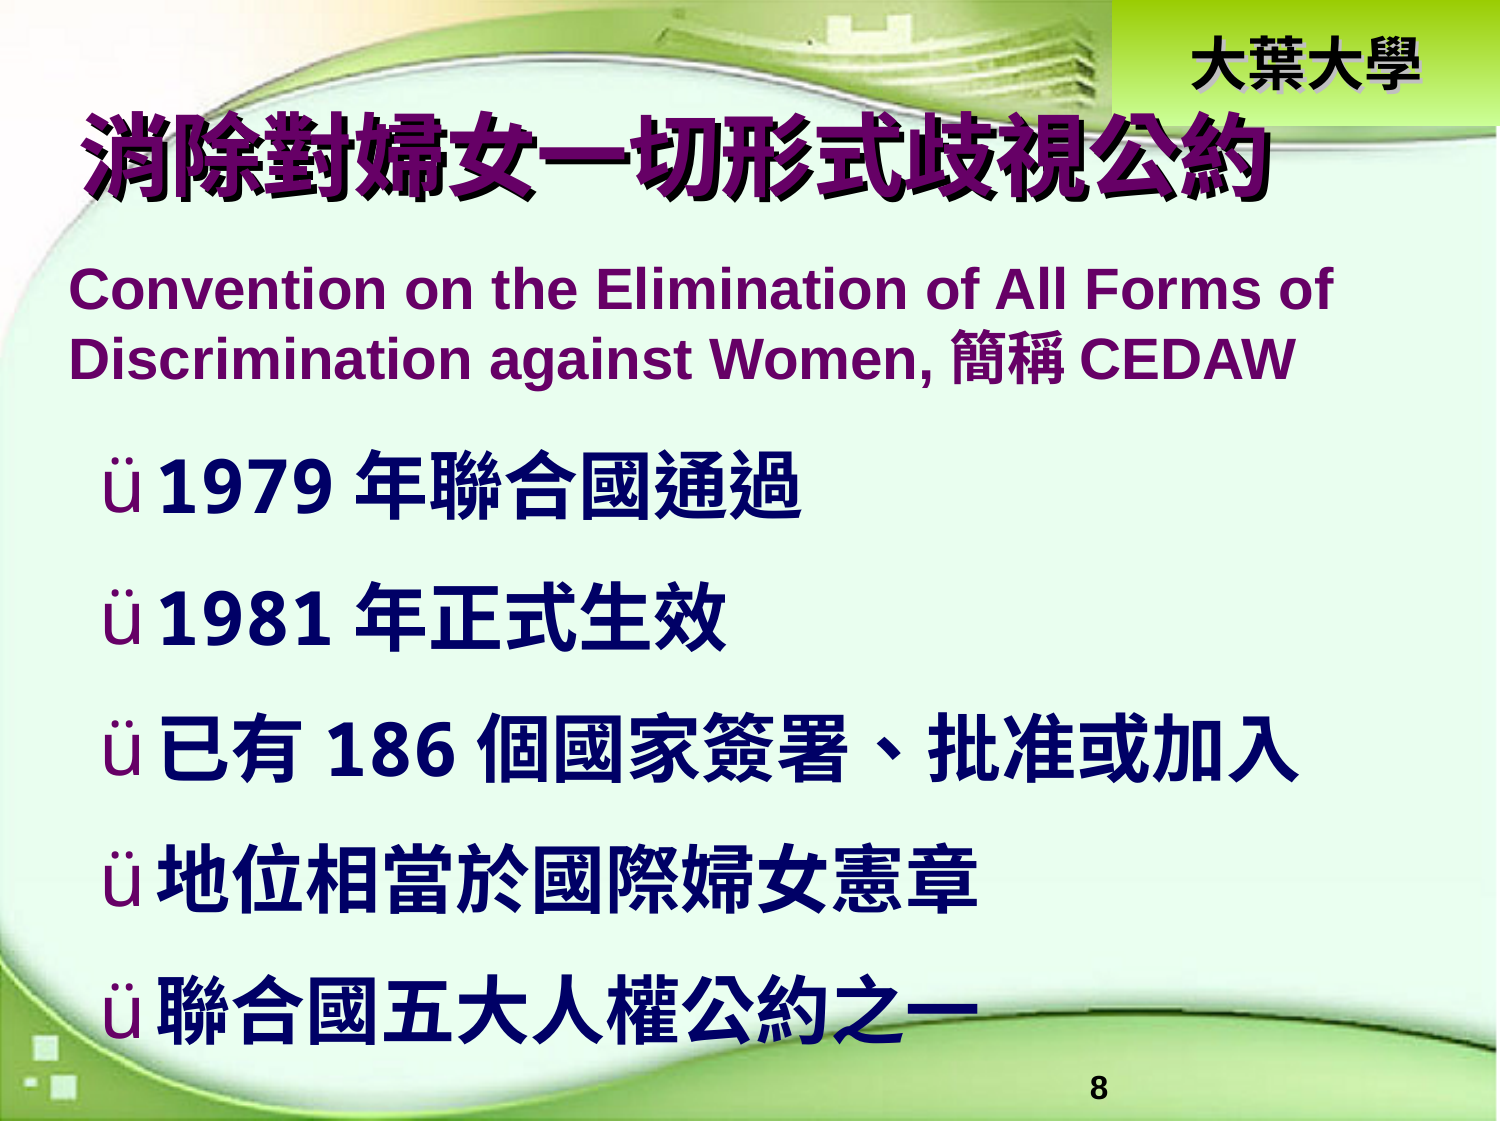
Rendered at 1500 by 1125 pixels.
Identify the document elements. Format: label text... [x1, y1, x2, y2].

list 1979年聯合國通過 1981年正式生效 已有186個國家簽署、批准或加入 地位相當於國際婦女憲章 聯合國五大人權公約之一 [84, 408, 1416, 1125]
text_box Convention on the Elimination of All Forms of Discrimination against Women,簡稱CEDAW [53, 243, 1371, 399]
title 消除對婦女一切形式歧視公約 [0, 90, 1351, 278]
